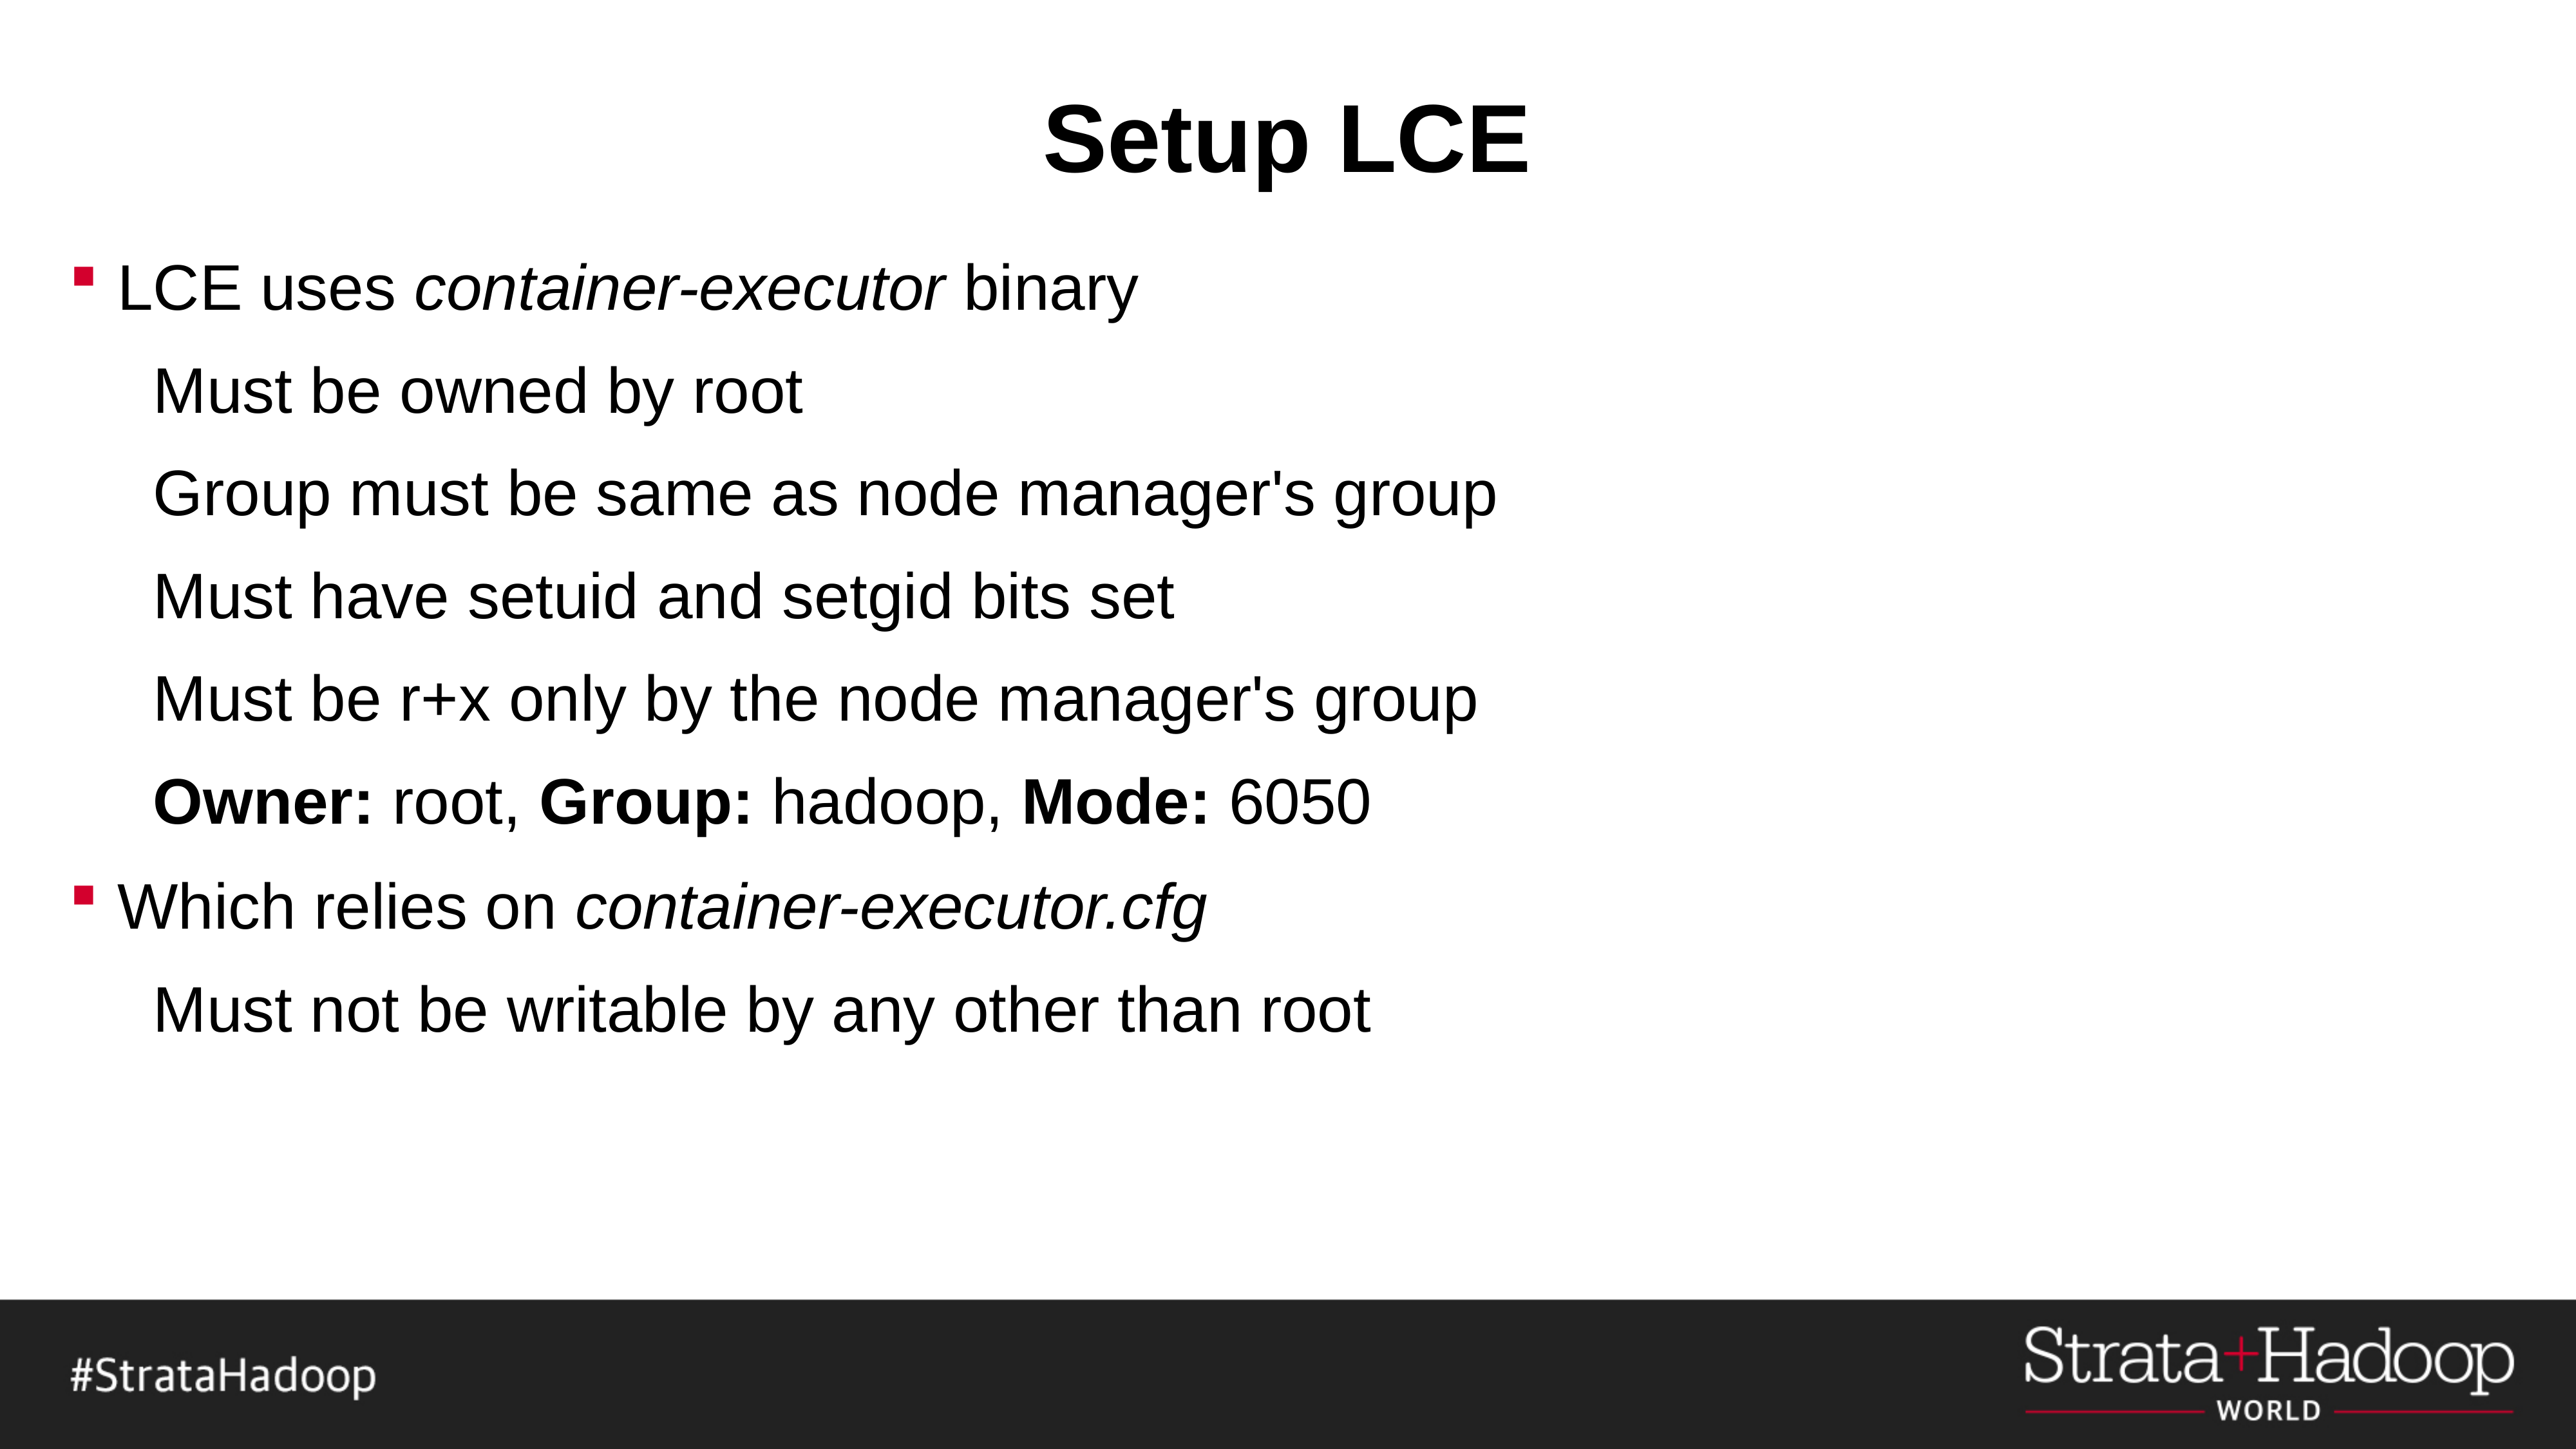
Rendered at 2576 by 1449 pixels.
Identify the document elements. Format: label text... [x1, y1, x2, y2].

picture [0, 0, 2576, 1449]
list LCE uses container-executor binary Must be owned by root Group must be same as node manager's group Must have setuid and setgid bits set Must be r+x only by the node manager's group Owner: root, Group: hadoop, Mode: 6050 Which relies on container-executor.cfg Must not be writable by any other than root [65, 242, 2510, 1449]
title Setup LCE [65, 25, 2510, 242]
